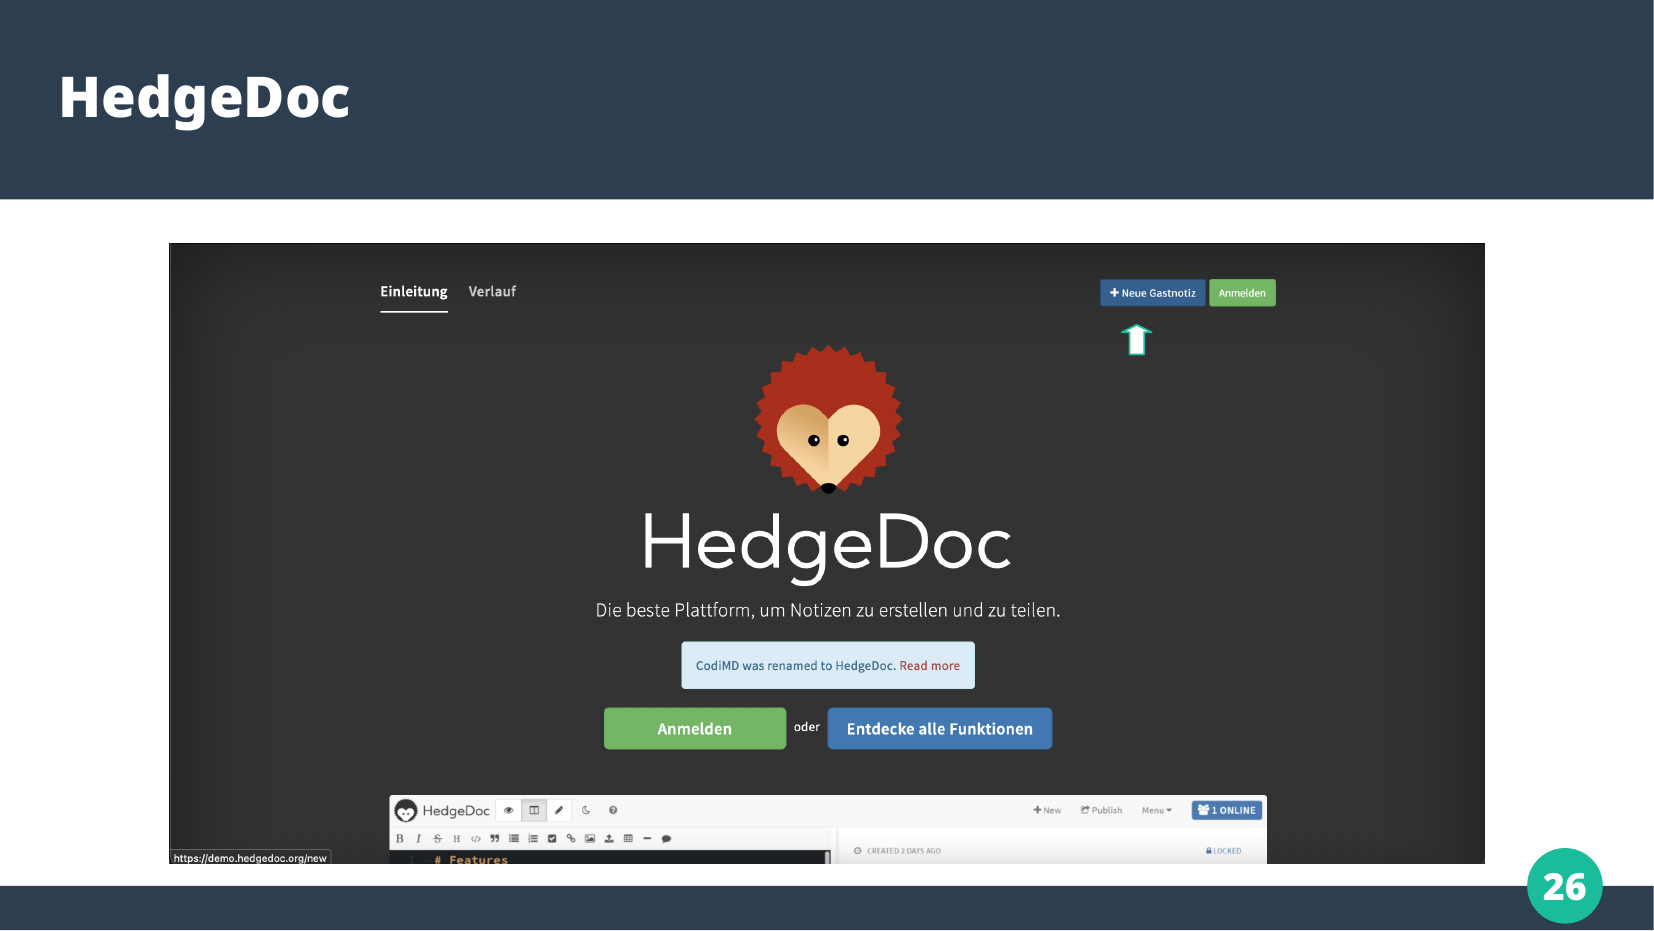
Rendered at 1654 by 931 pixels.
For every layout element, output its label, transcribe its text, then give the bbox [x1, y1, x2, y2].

text_box [1122, 324, 1152, 355]
picture [169, 243, 1485, 864]
title HedgeDoc [59, 37, 1595, 155]
